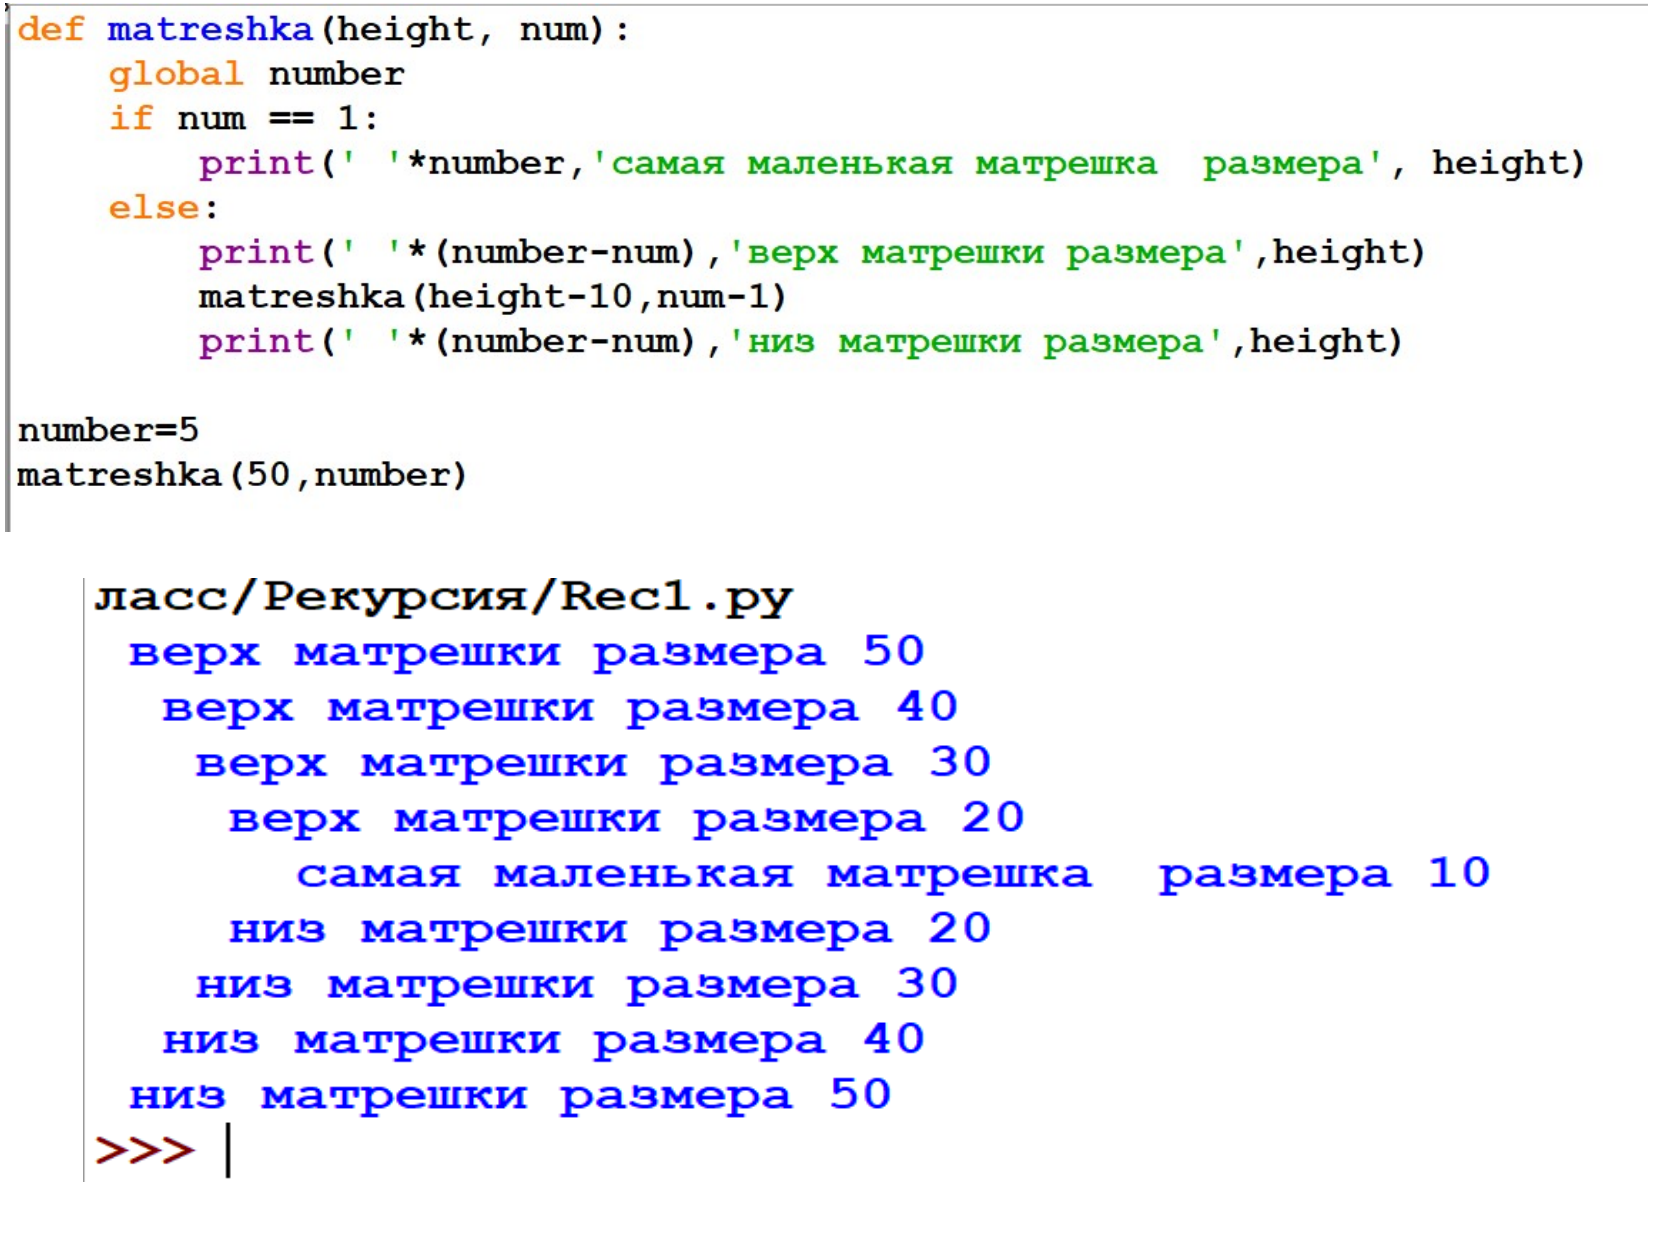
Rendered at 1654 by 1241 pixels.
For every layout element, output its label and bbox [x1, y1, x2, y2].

picture [83, 578, 1560, 1182]
picture [5, 3, 1648, 532]
